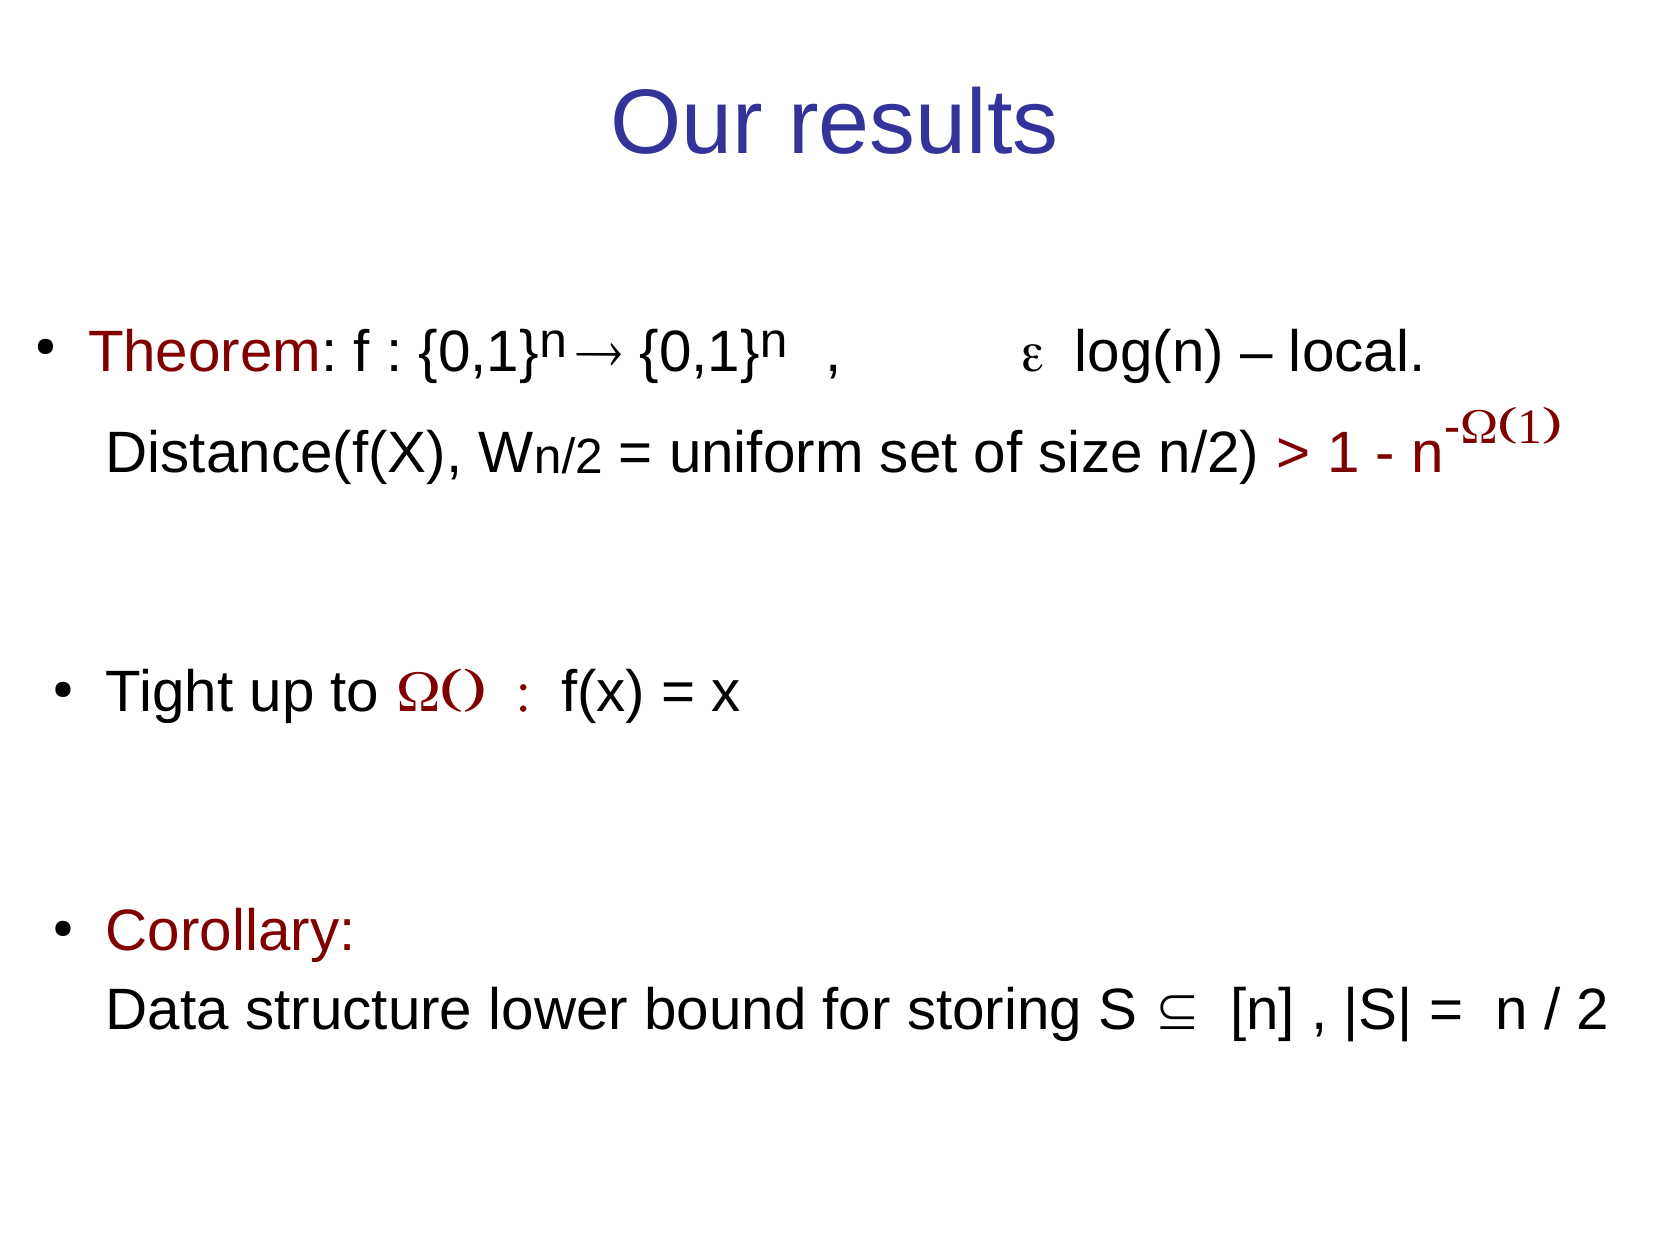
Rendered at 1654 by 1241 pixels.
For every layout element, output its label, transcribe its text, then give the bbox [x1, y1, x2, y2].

list Theorem: f : {0,1}n  {0,1}n ,  log(n) – local. Distance(f(X), Wn/2 = uniform set of size n/2) > 1 - n-(1) Tight up to () : f(x) = x Corollary: Data structure lower bound for storing S  [n] , |S| = n / 2 [2, 225, 1654, 1237]
title Our results [131, 18, 1538, 226]
